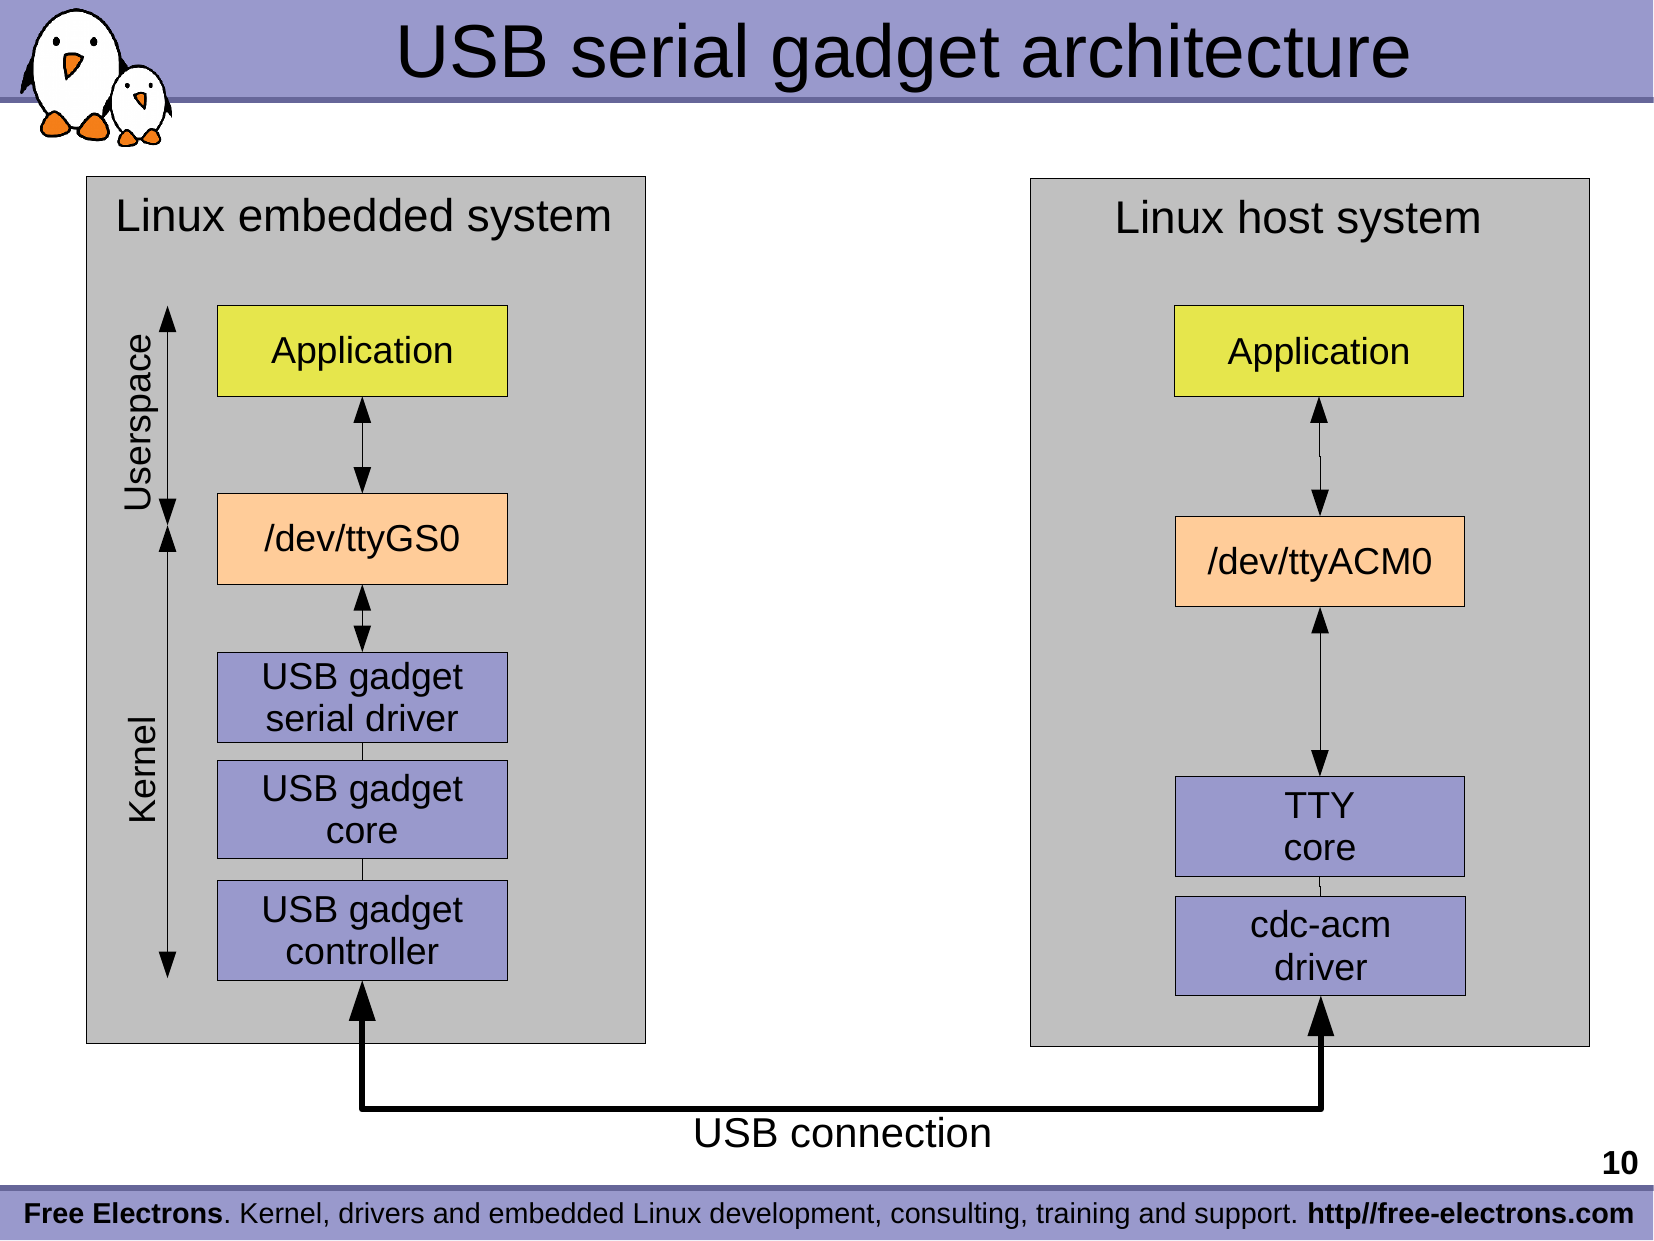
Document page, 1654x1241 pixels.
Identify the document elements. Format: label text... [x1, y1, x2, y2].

text_box cdc-acm driver [1175, 896, 1466, 996]
text_box /dev/ttyACM0 [1175, 516, 1465, 607]
text_box [86, 176, 646, 1044]
text_box USB gadget core [217, 760, 508, 859]
text_box [1030, 178, 1590, 1047]
text_box Linux host system [1114, 192, 1499, 250]
text_box Userspace [116, 292, 163, 513]
text_box Kernel [121, 665, 168, 825]
text_box /dev/ttyGS0 [217, 493, 508, 585]
text_box USB gadget serial driver [217, 652, 508, 743]
text_box Application [217, 305, 508, 397]
text_box TTY core [1175, 776, 1465, 877]
text_box Linux embedded system [115, 190, 655, 248]
text_box Application [1174, 305, 1464, 397]
picture [20, 8, 172, 147]
text_box USB gadget controller [217, 880, 508, 981]
title USB serial gadget architecture [178, 4, 1631, 98]
text_box USB connection [692, 1109, 1033, 1162]
